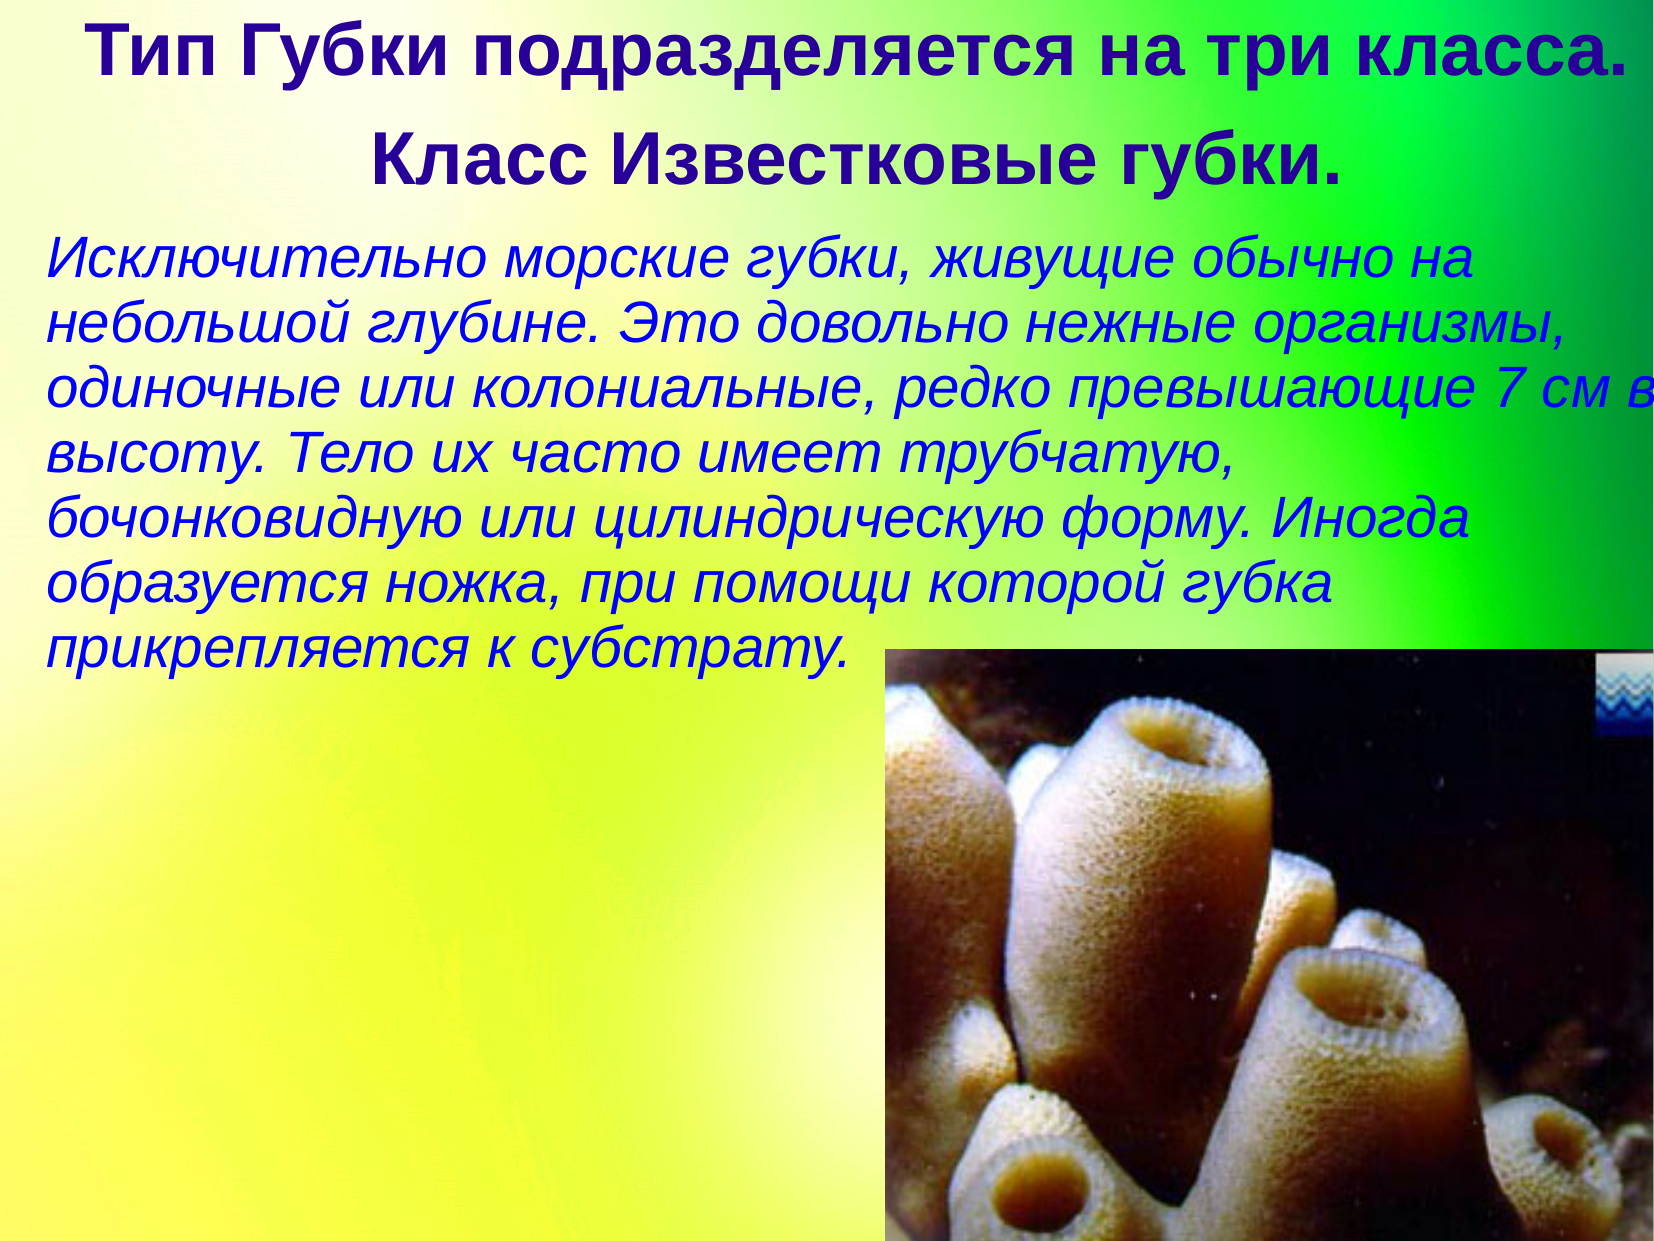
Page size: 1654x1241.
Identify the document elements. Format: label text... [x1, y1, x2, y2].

text_box Тип Губки подразделяется на три класса. Класс Известковые губки. Исключительно морские губки, живущие обычно на небольшой глубине. Это довольно нежные организмы, одиночные или колониальные, редко превышающие 7 см в высоту. Тело их часто имеет трубчатую, бочонковидную или цилиндрическую форму. Иногда образуется ножка, при помощи которой губка прикрепляется к субстрату. [31, 0, 1654, 799]
picture [0, 0, 1654, 1241]
